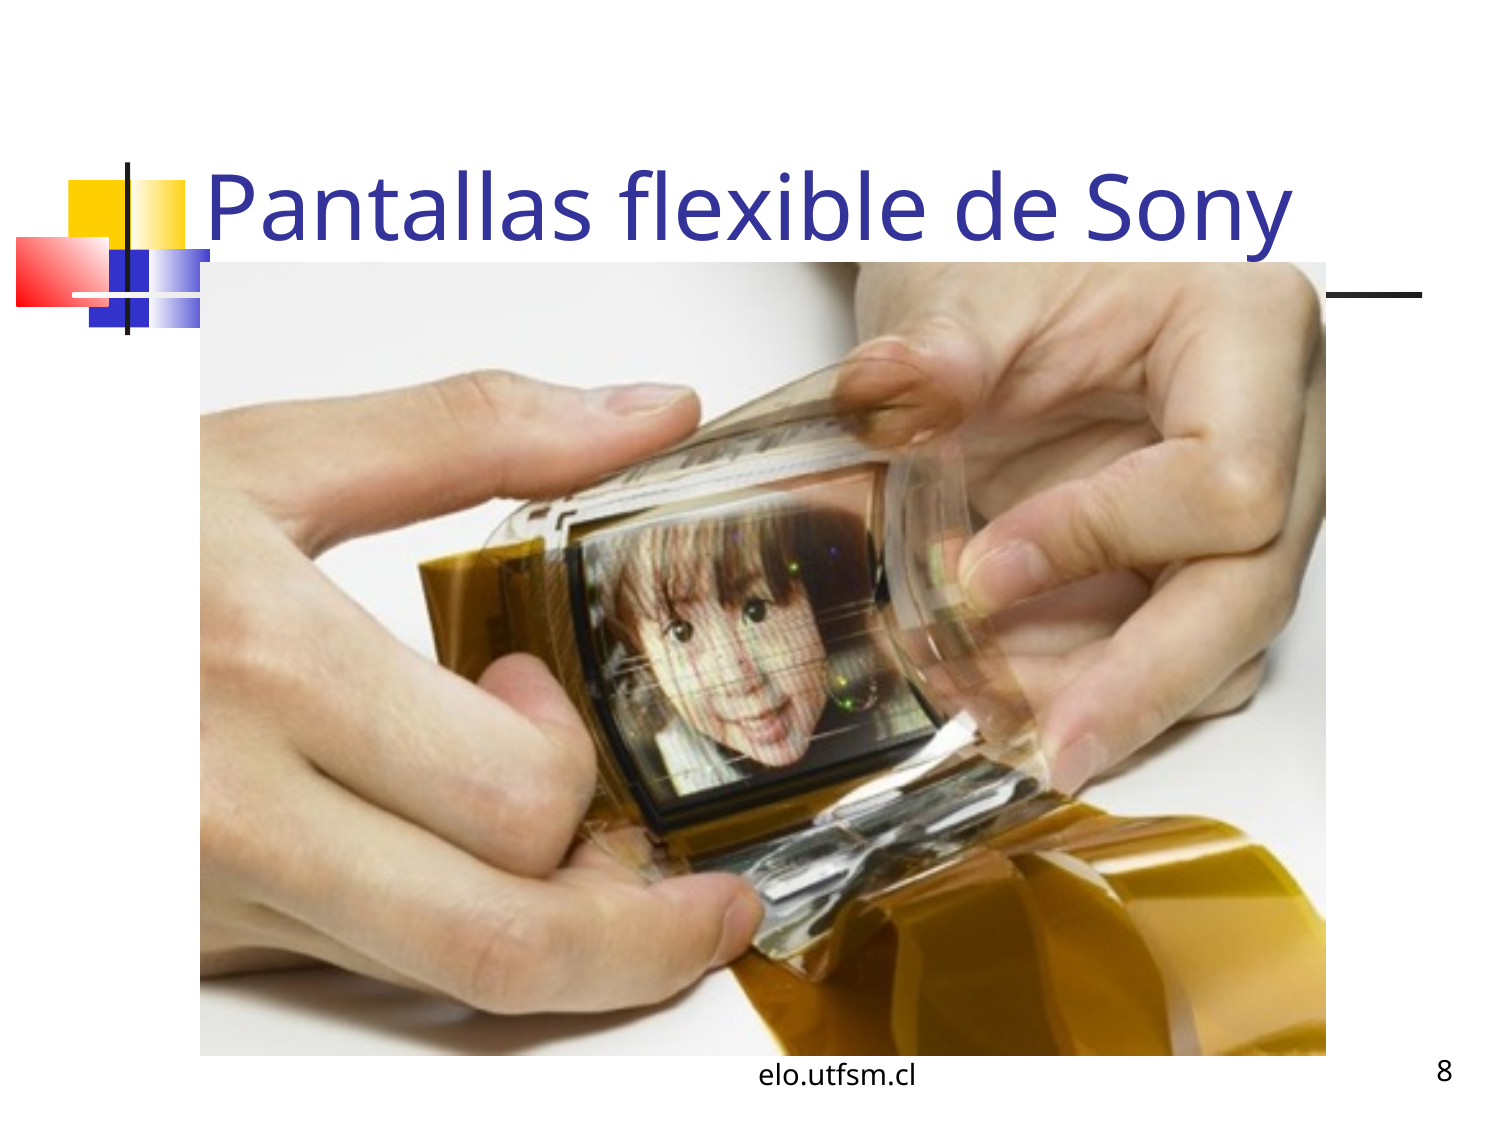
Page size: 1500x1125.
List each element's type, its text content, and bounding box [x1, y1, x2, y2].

text_box 18 [1155, 1024, 1468, 1100]
text_box elo.utfsm.cl [599, 1056, 1075, 1100]
picture [200, 262, 1326, 1056]
title Pantallas flexible de Sony [188, 35, 1468, 276]
